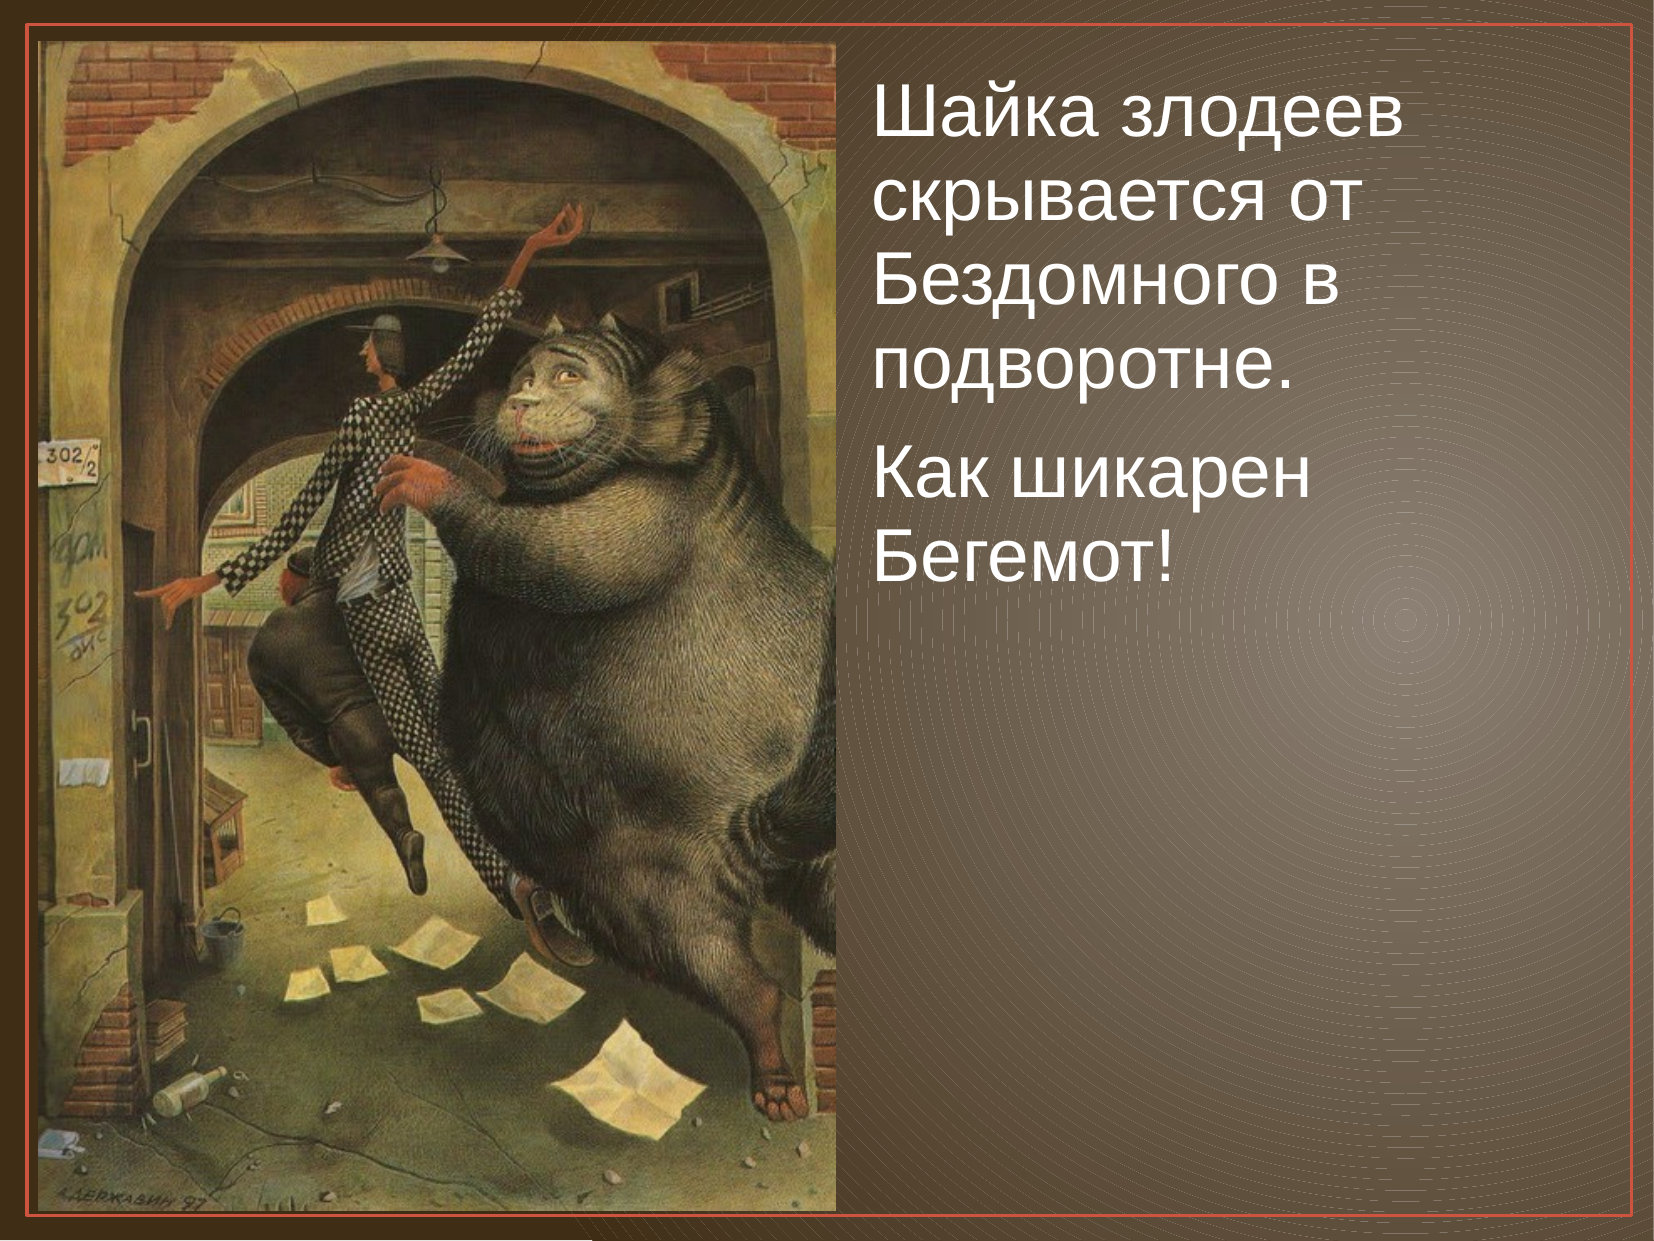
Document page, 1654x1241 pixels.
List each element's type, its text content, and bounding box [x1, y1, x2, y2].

text_box Шайка злодеев скрывается от Бездомного в подворотне. Как шикарен Бегемот! [856, 61, 1651, 1034]
picture [38, 41, 836, 1211]
